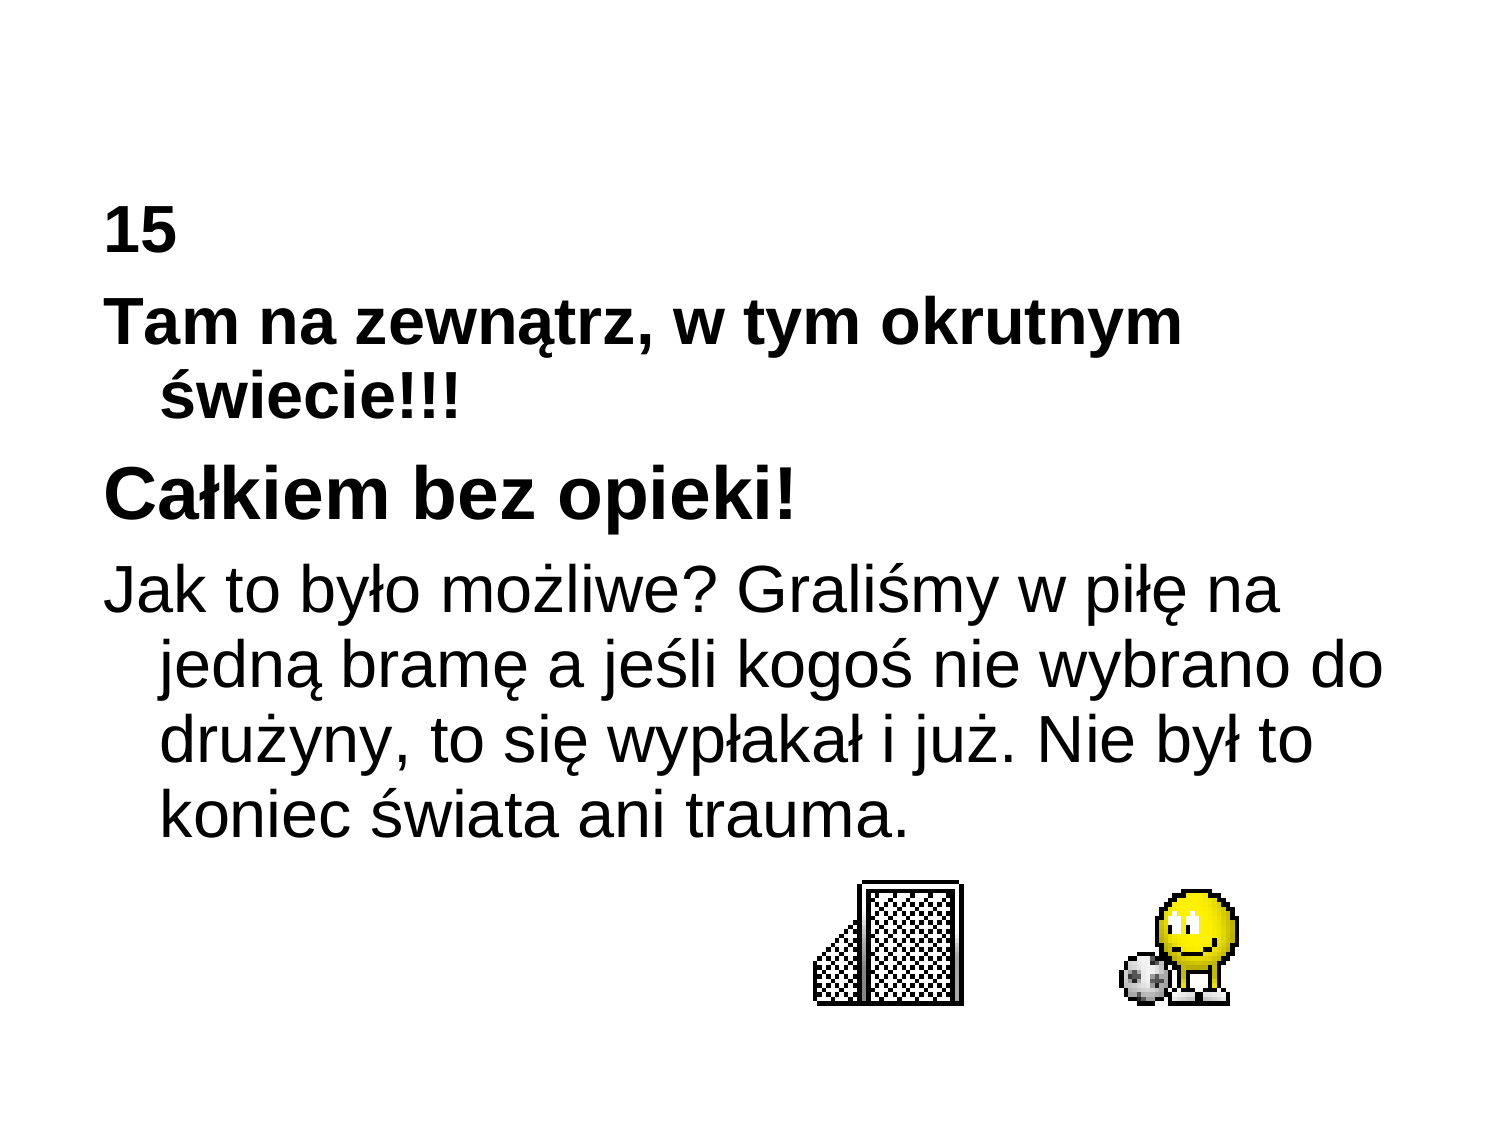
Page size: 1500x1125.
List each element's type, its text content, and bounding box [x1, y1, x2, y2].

list 15 Tam na zewnątrz, w tym okrutnym świecie!!! Całkiem bez opieki! Jak to było możliwe? Graliśmy w piłę na jedną bramę a jeśli kogoś nie wybrano do drużyny, to się wypłakał i już. Nie był to koniec świata ani trauma. [88, 184, 1439, 928]
picture [800, 849, 1275, 1006]
